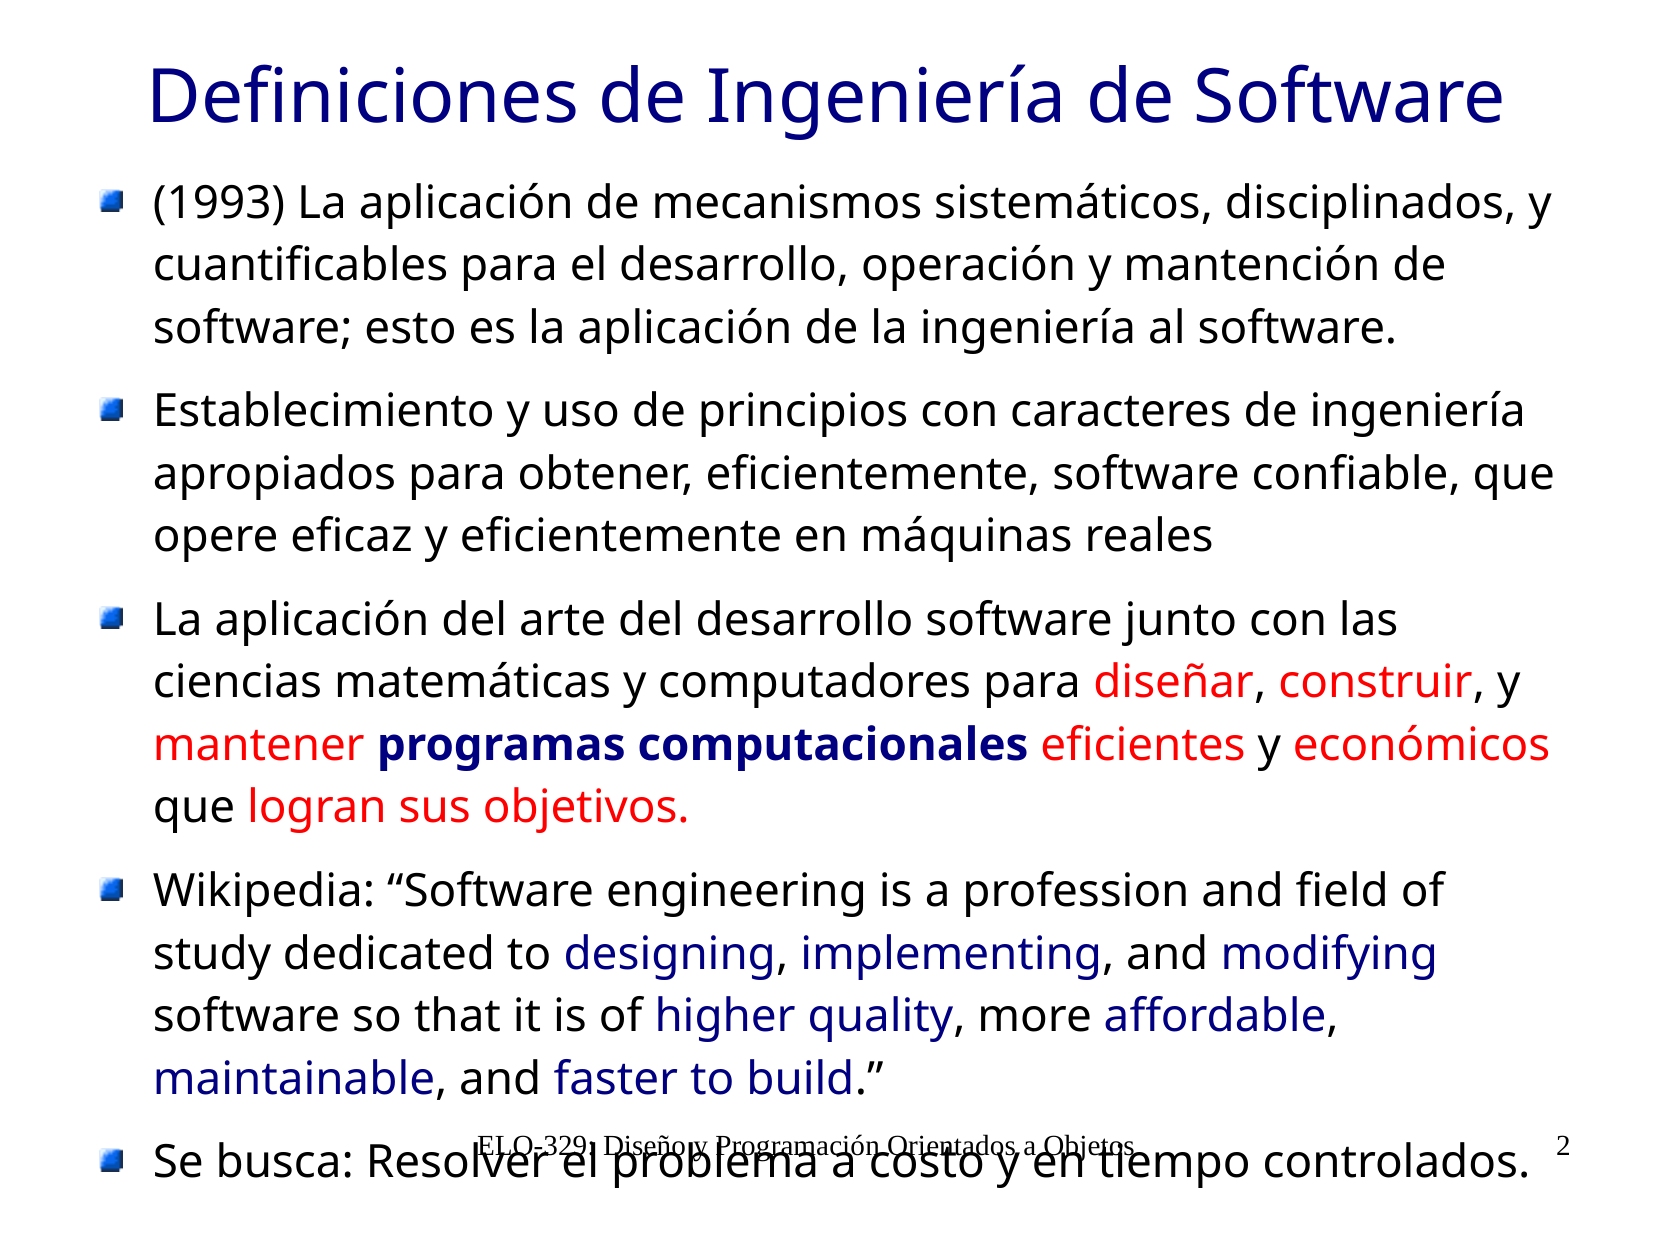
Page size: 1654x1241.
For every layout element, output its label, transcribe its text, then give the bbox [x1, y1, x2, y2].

picture [99, 1148, 123, 1172]
title Definiciones de Ingeniería de Software [82, 43, 1571, 145]
list (1993) La aplicación de mecanismos sistemáticos, disciplinados, y cuantificables para el desarrollo, operación y mantención de software; esto es la aplicación de la ingeniería al software. Establecimiento y uso de principios con caracteres de ingeniería apropiados para obtener, eficientemente, software confiable, que opere eficaz y eficientemente en máquinas reales La aplicación del arte del desarrollo software junto con las ciencias matemáticas y computadores para diseñar, construir, y mantener programas computacionales eficientes y económicos que logran sus objetivos. Wikipedia: “Software engineering is a profession and field of study dedicated to designing, implementing, and modifying software so that it is of higher quality, more affordable, maintainable, and faster to build.” Se busca: Resolver el problema a costo y en tiempo controlados. [81, 169, 1573, 1097]
